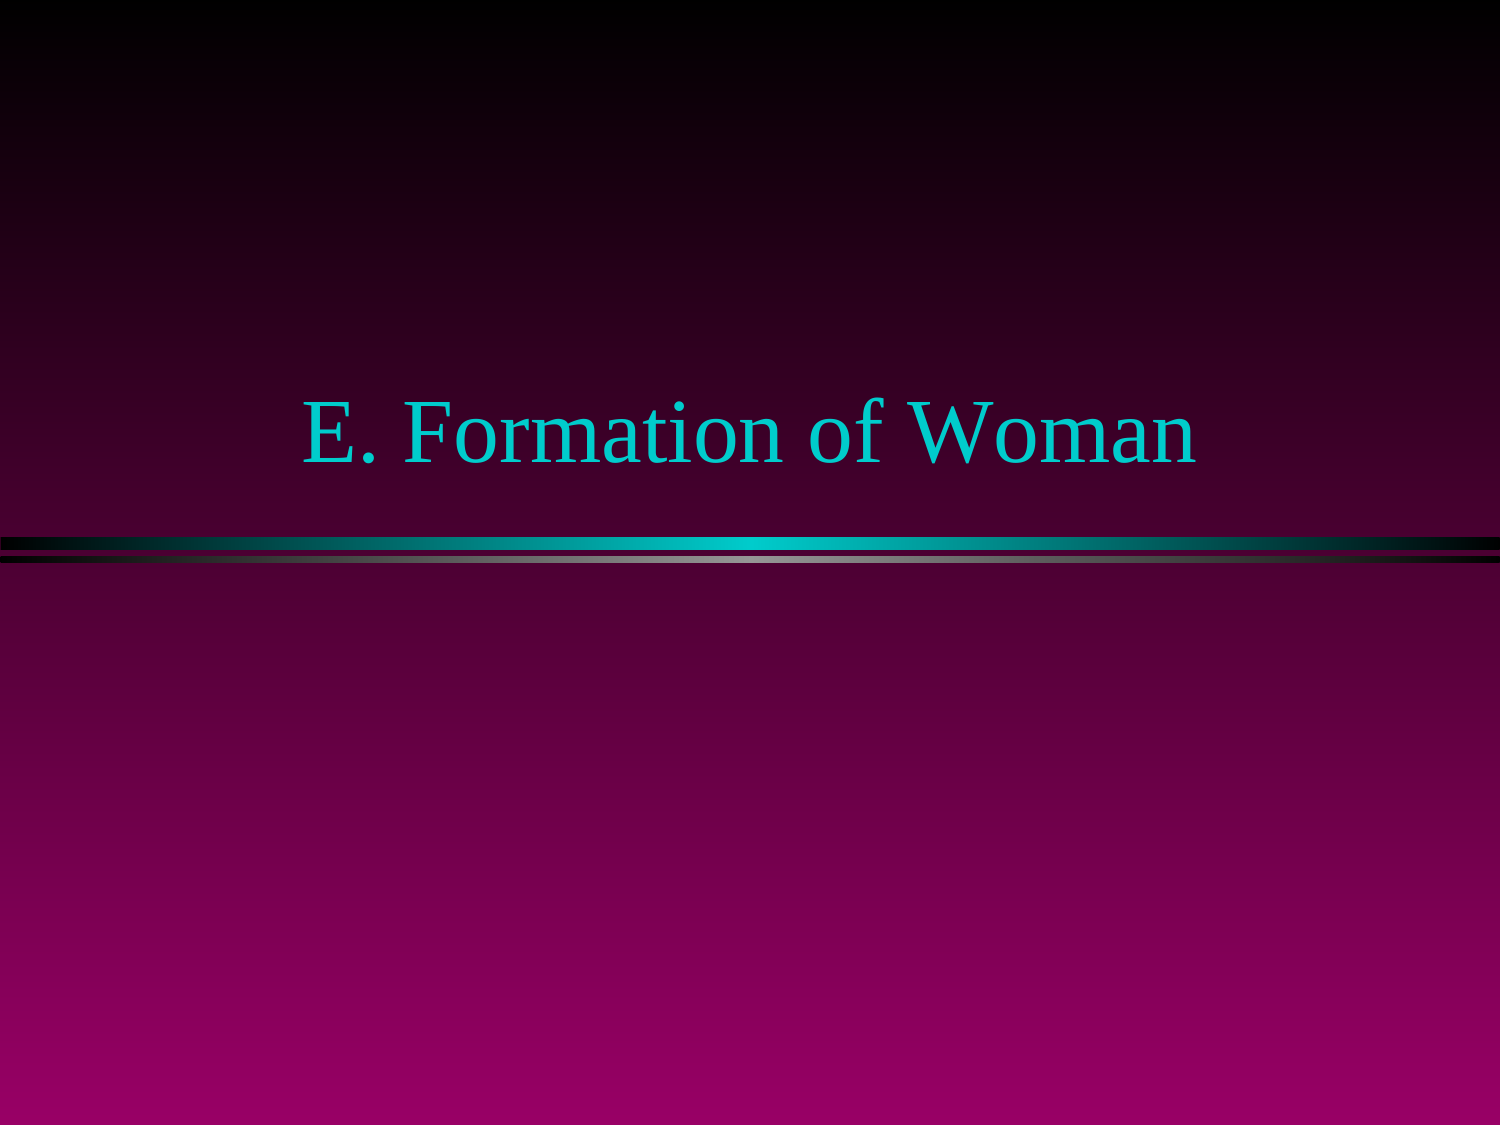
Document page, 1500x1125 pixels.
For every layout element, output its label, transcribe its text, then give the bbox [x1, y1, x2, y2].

title E. Formation of Woman [112, 337, 1388, 526]
